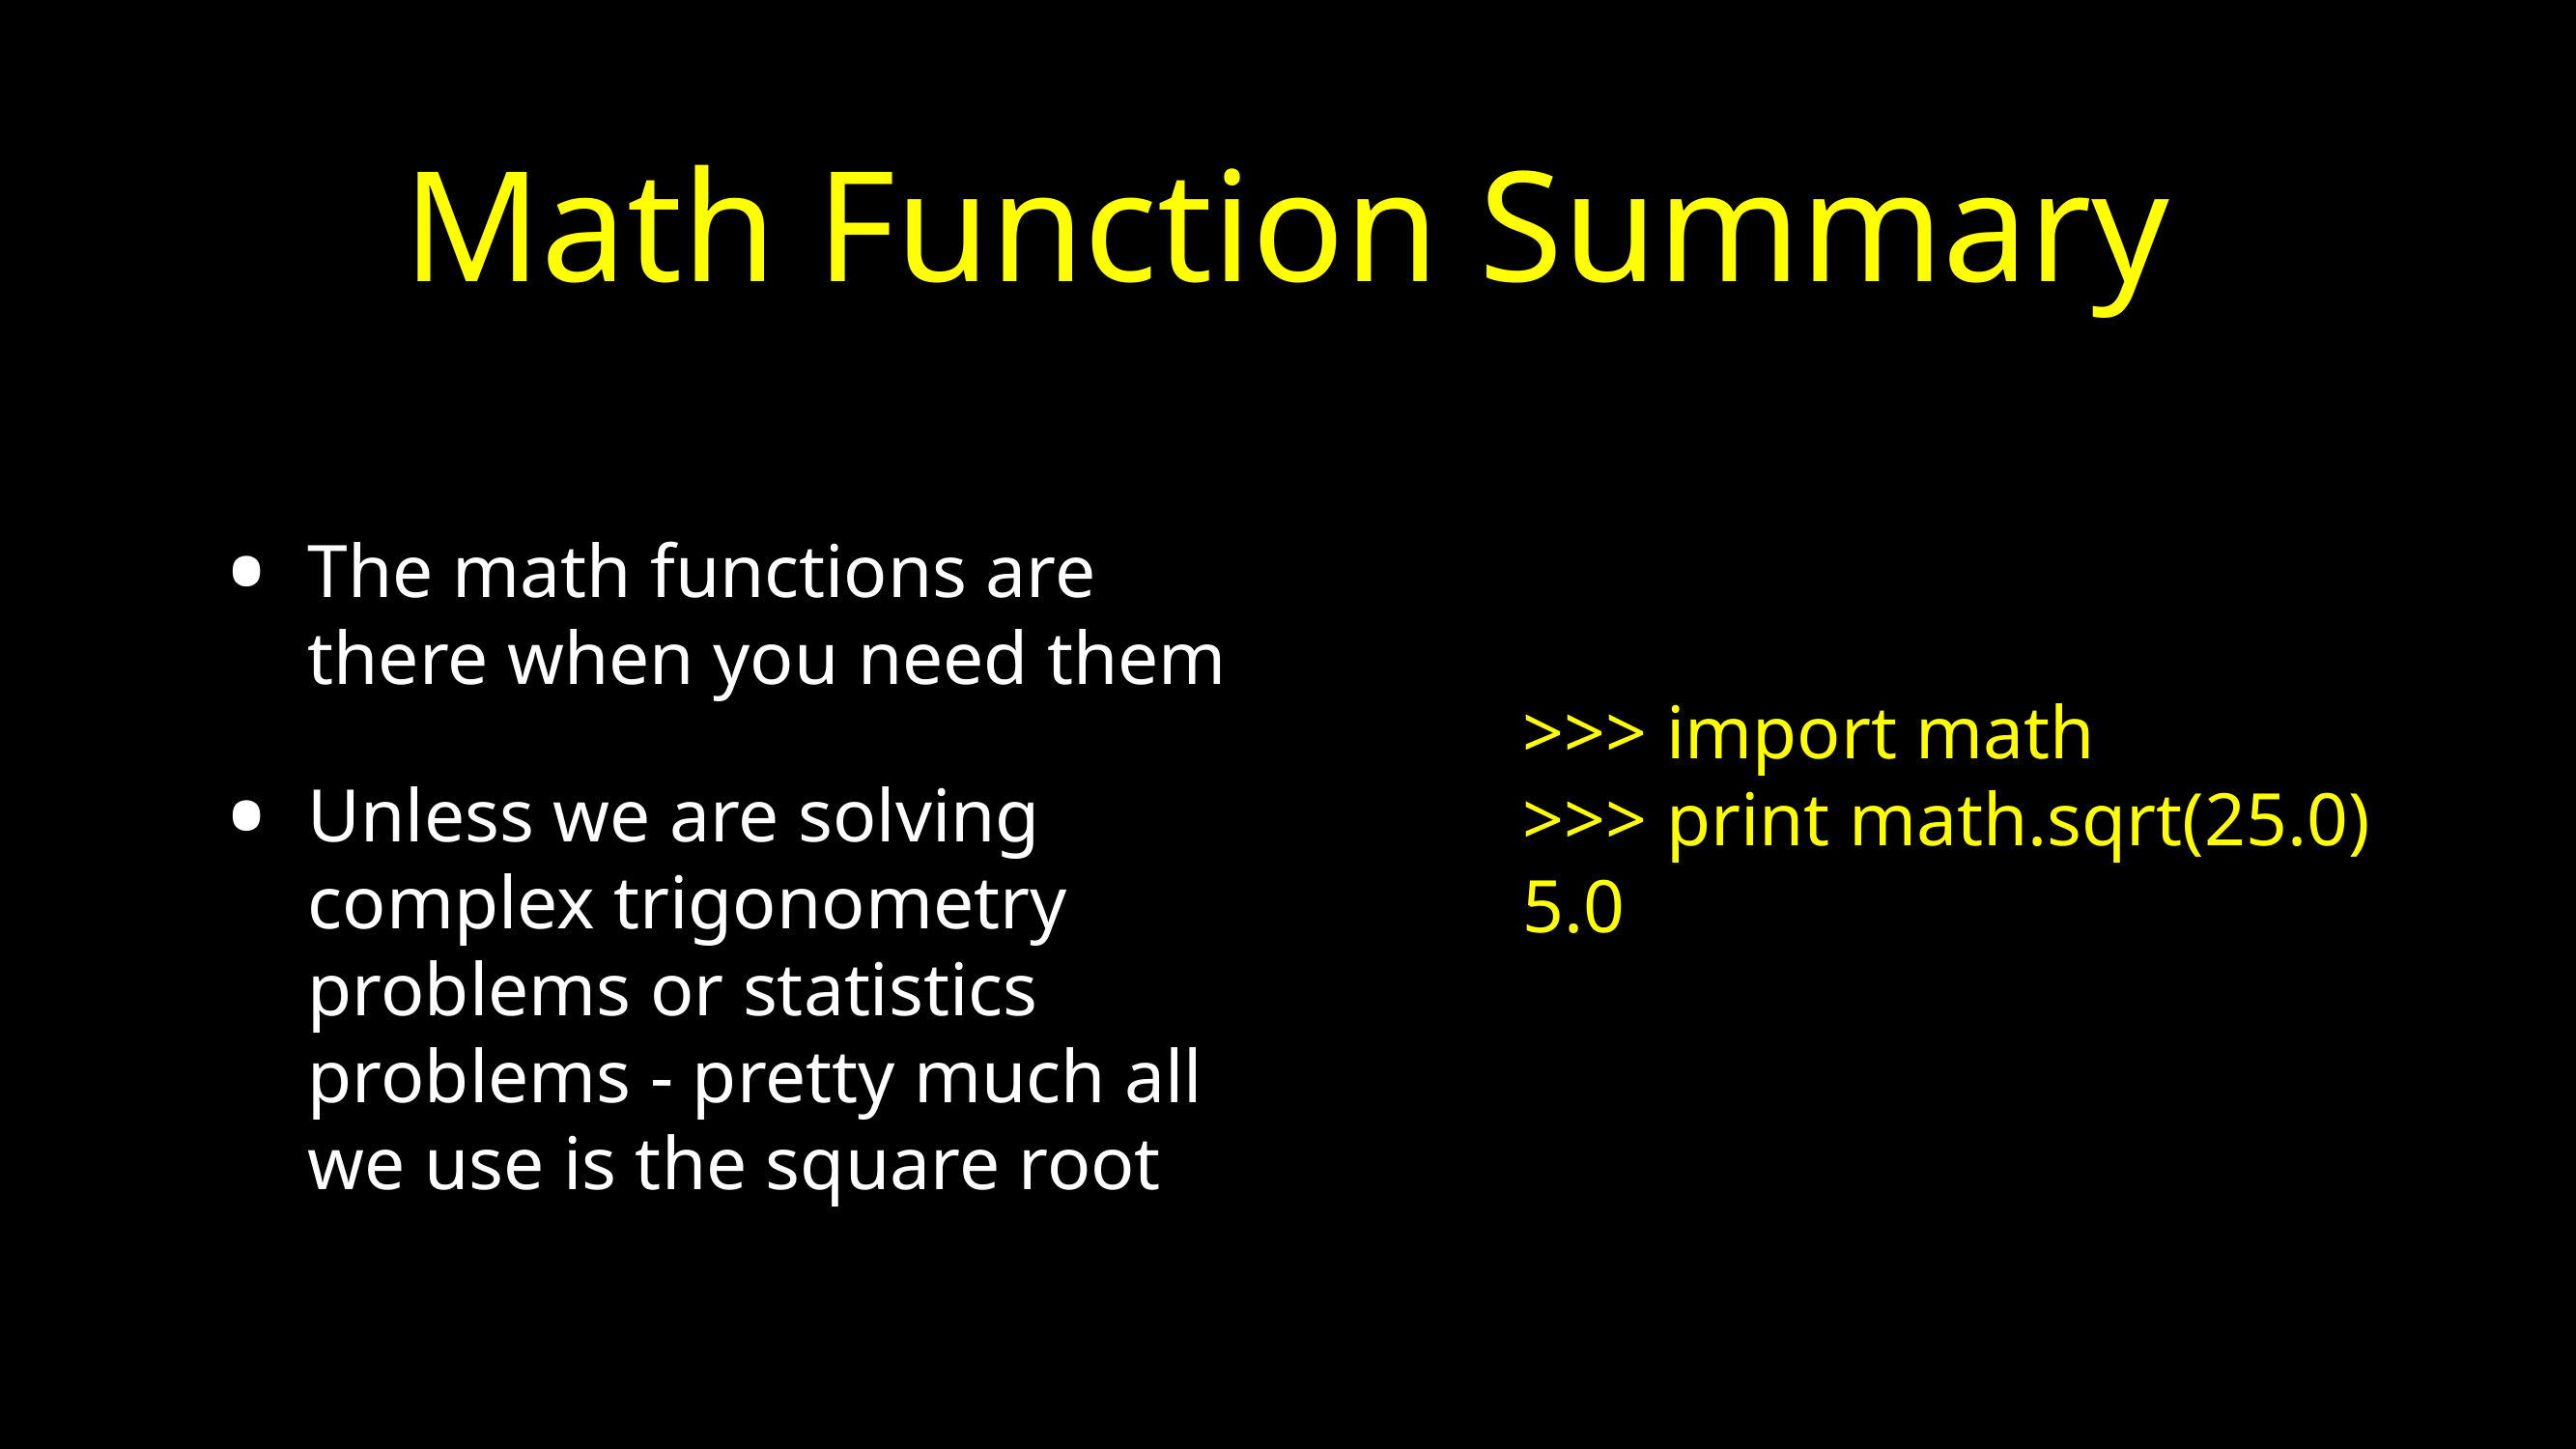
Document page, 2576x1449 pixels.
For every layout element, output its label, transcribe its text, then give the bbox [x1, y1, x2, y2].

text_box >>> import math >>> print math.sqrt(25.0) 5.0 [1522, 686, 2371, 948]
title Math Function Summary [183, 38, 2392, 403]
list The math functions are there when you need them Unless we are solving complex trigonometry problems or statistics problems - pretty much all we use is the square root [183, 412, 1262, 1317]
